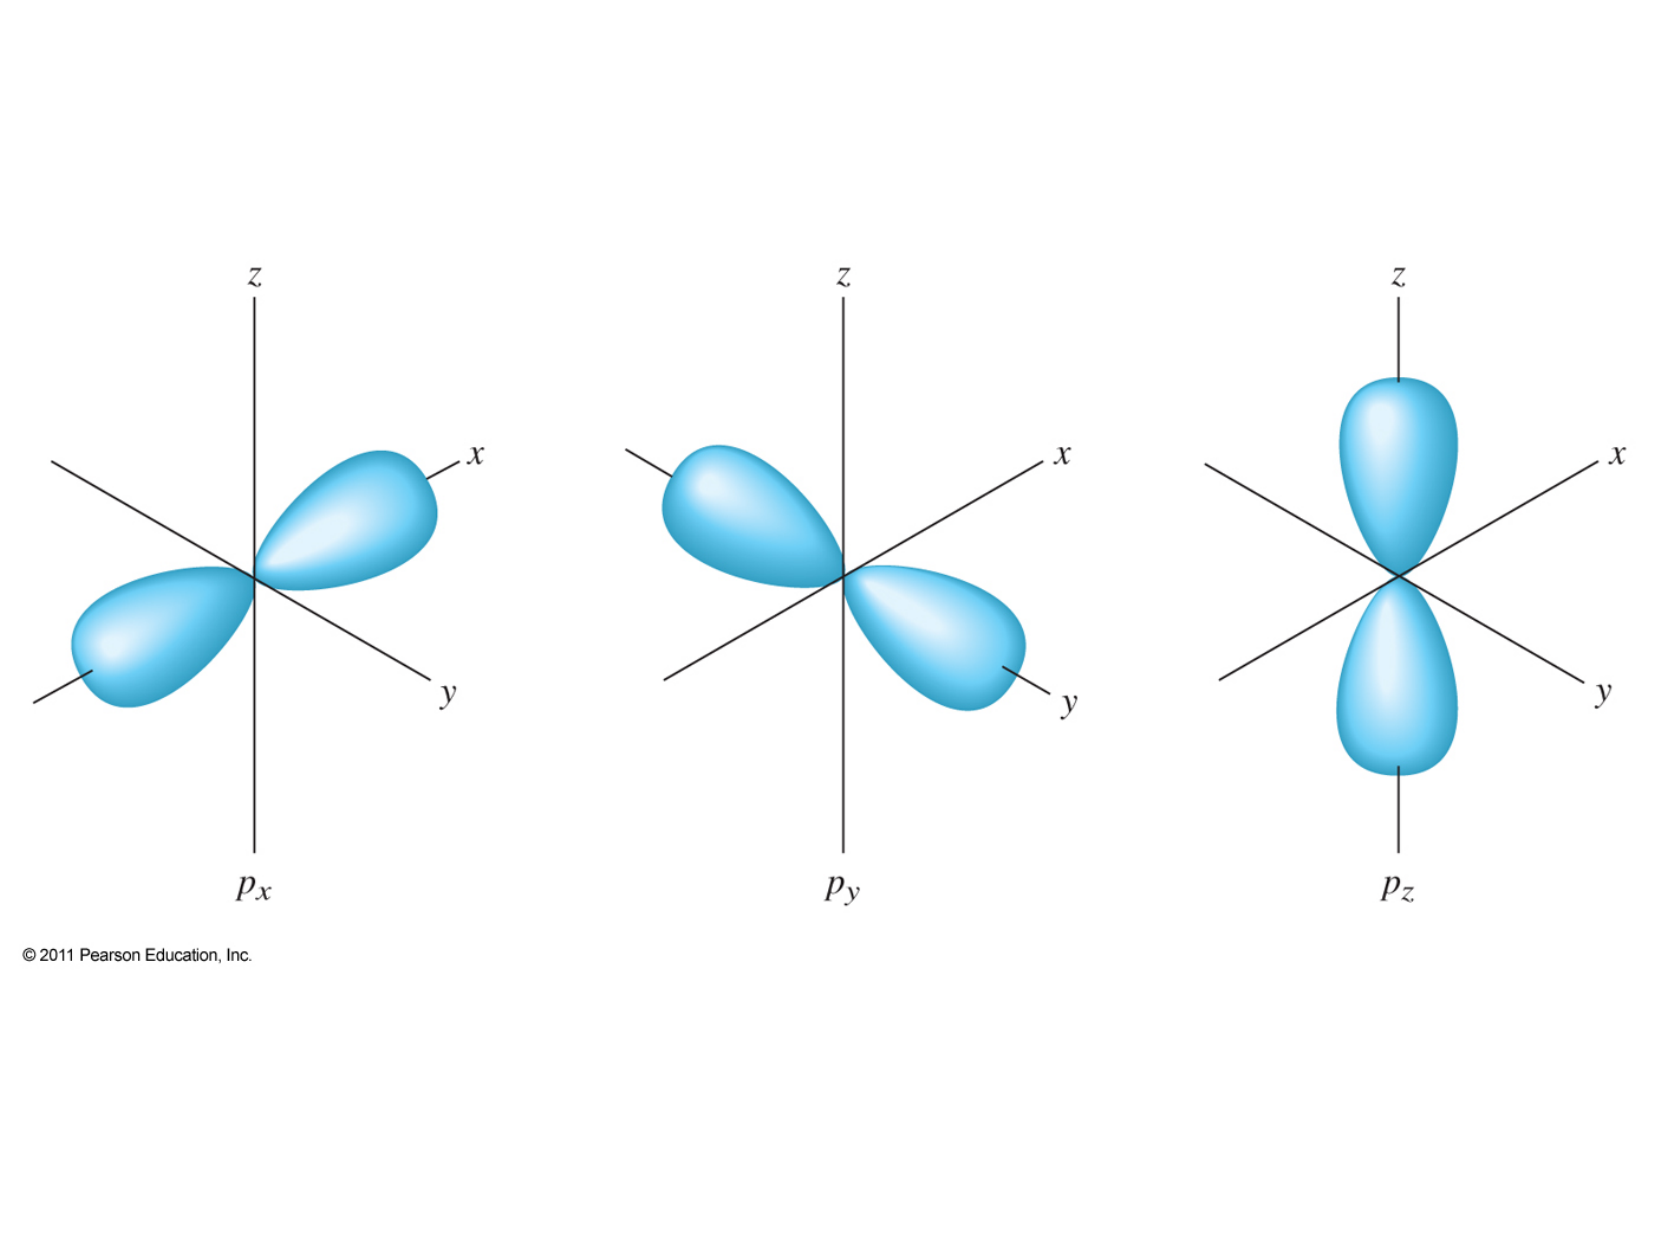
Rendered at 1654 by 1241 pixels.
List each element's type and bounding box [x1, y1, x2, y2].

picture [0, 240, 1654, 1000]
